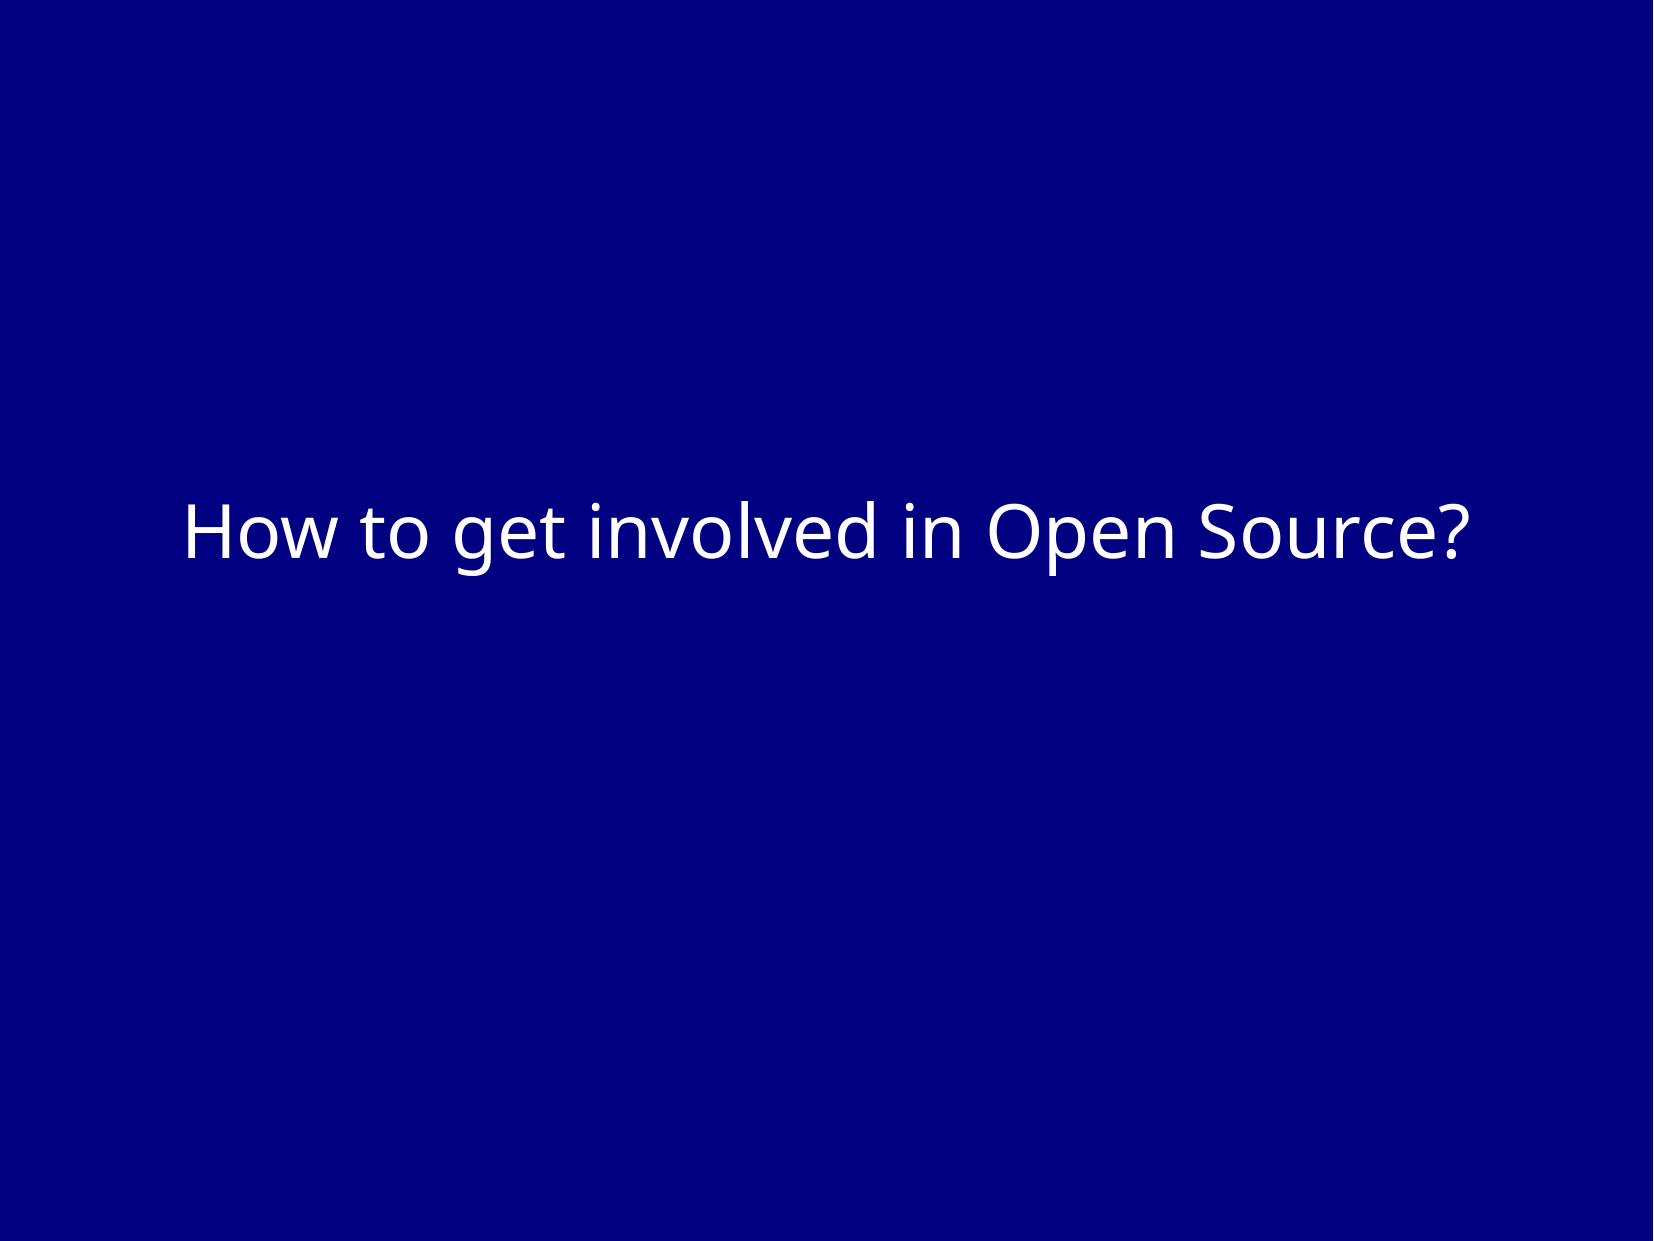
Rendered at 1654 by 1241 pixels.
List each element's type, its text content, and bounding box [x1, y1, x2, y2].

subtitle How to get involved in Open Source? [82, 49, 1571, 1010]
